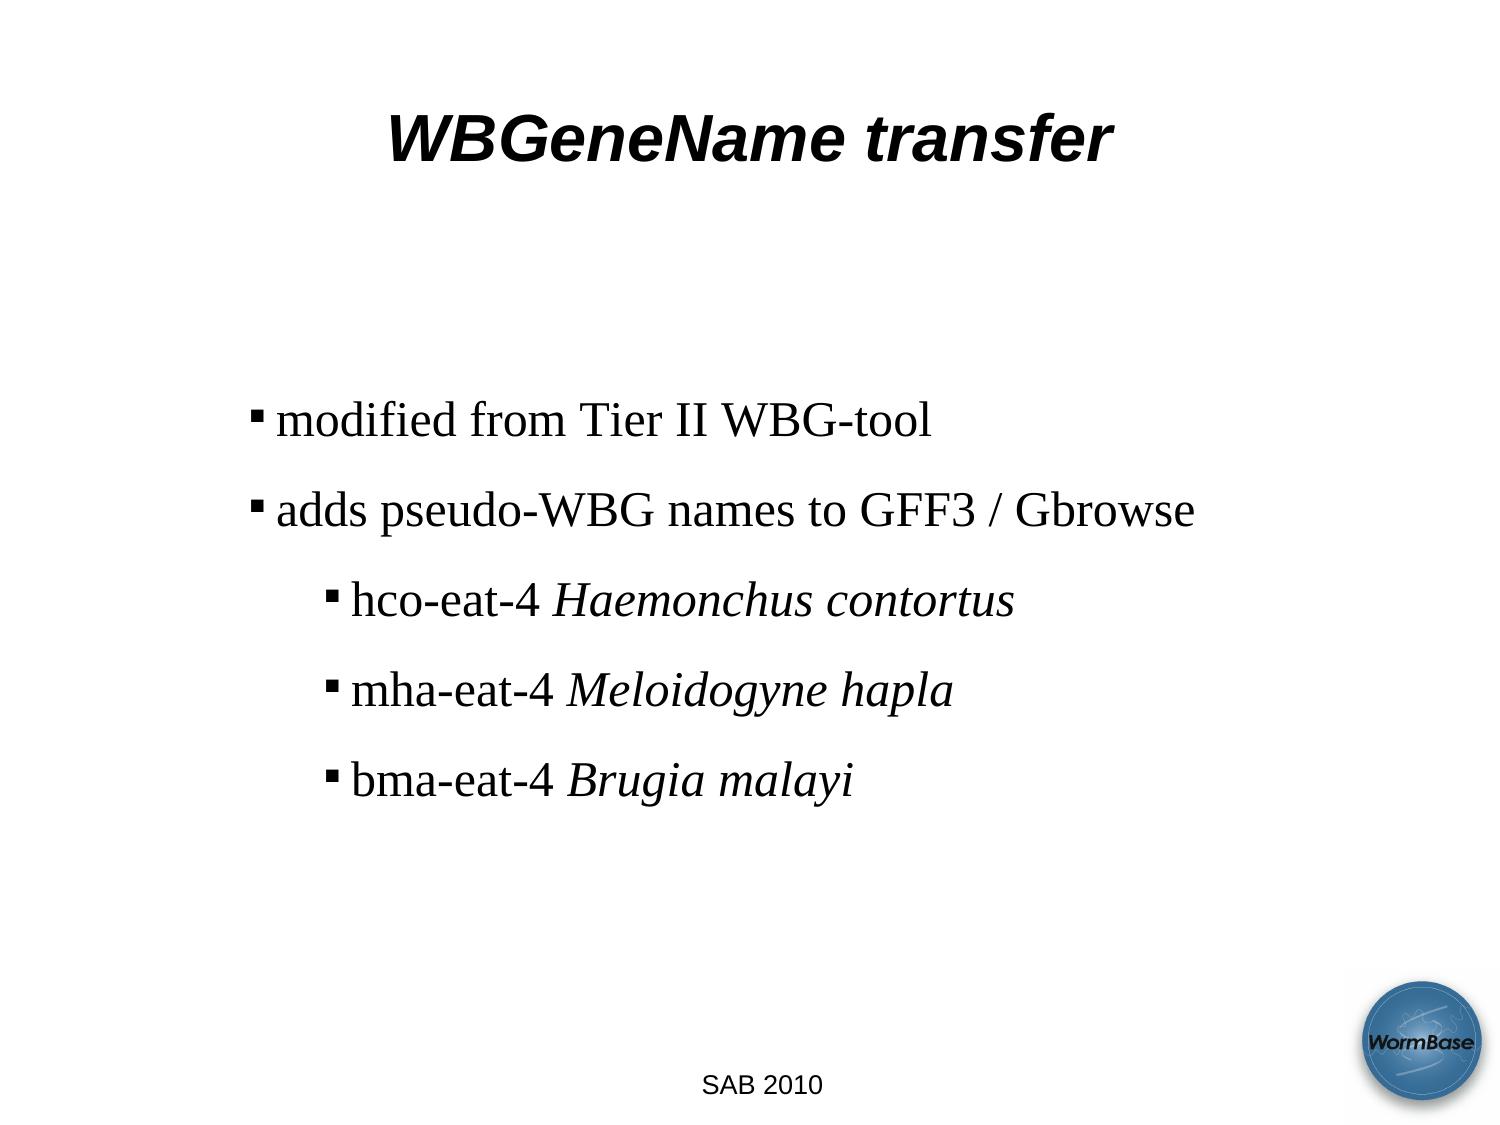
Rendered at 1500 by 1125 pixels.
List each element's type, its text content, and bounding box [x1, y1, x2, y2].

picture [1343, 968, 1500, 1125]
text_box modified from Tier II WBG-tool adds pseudo-WBG names to GFF3 / Gbrowse hco-eat-4 Haemonchus contortus mha-eat-4 Meloidogyne hapla bma-eat-4 Brugia malayi [236, 349, 1211, 815]
title WBGeneName transfer [75, 44, 1425, 233]
